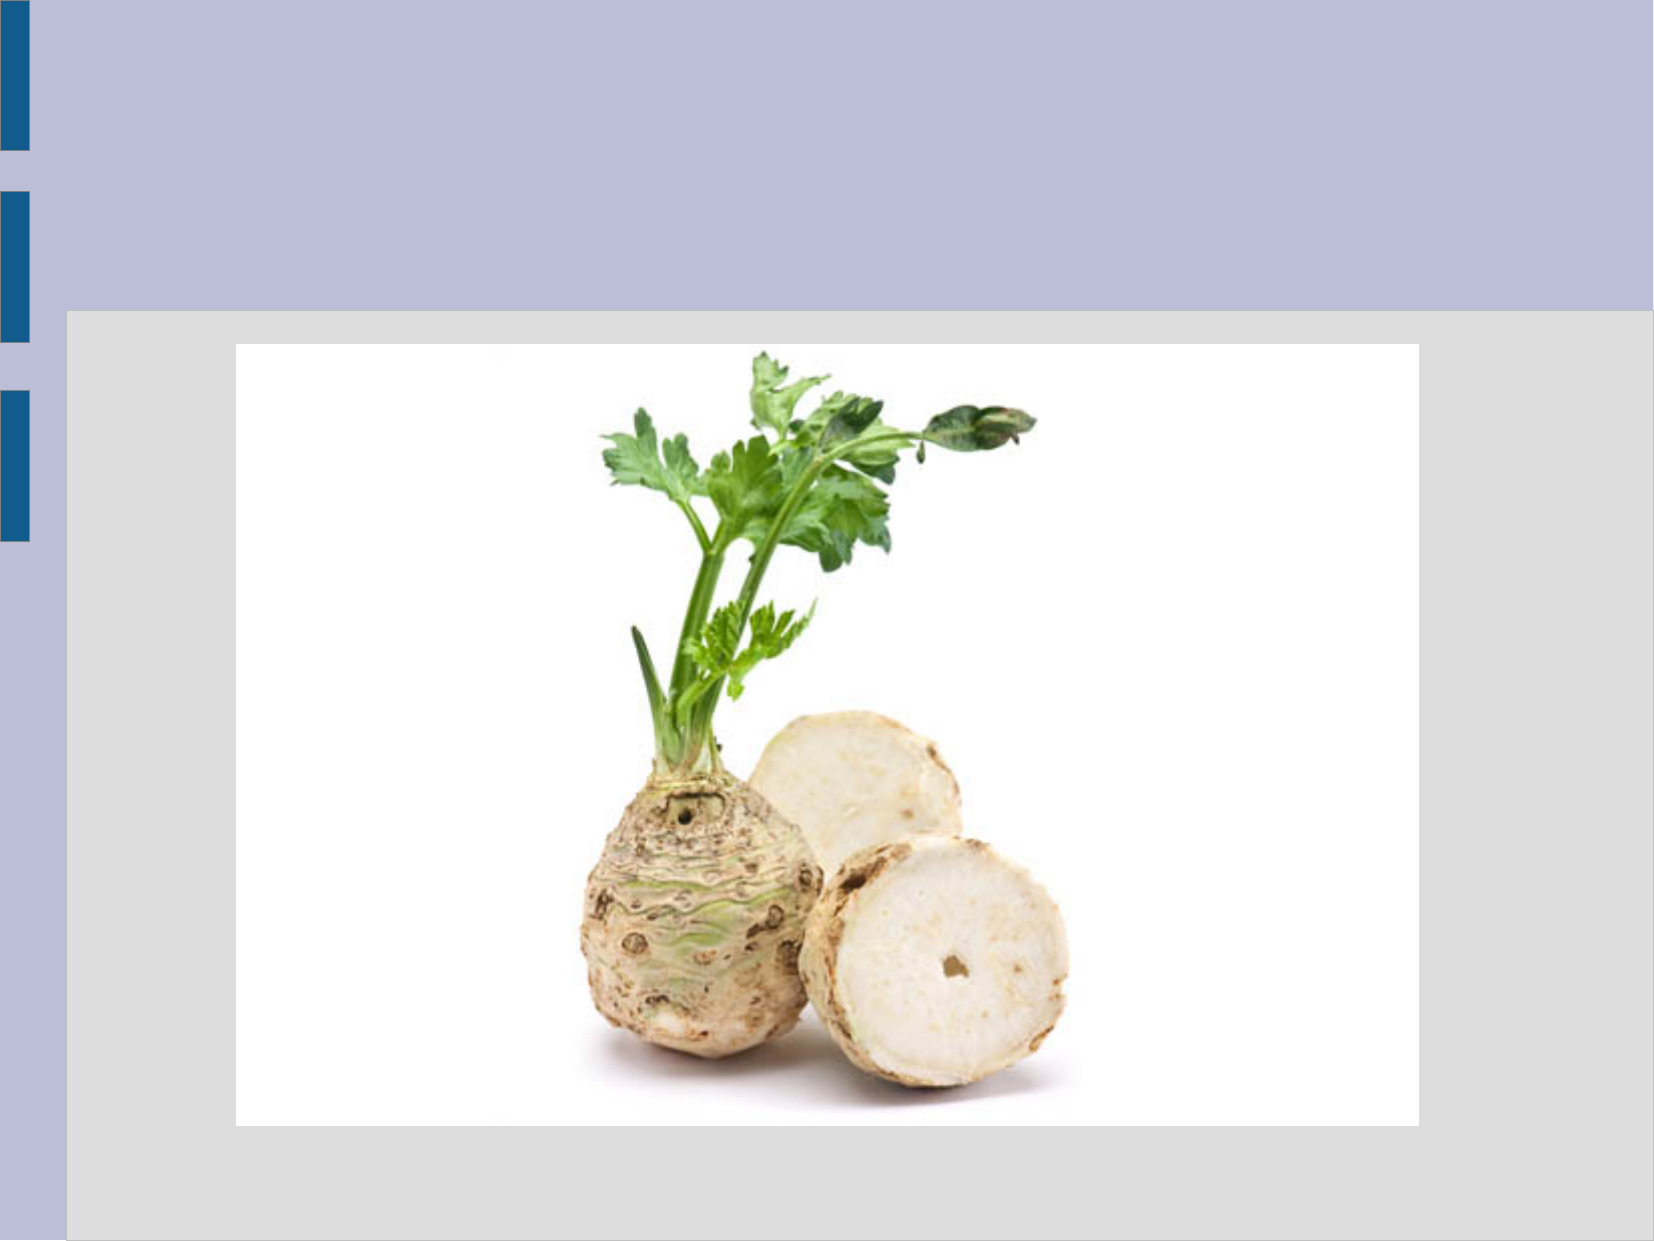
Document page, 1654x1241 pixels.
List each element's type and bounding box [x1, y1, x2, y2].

picture [236, 344, 1419, 1126]
